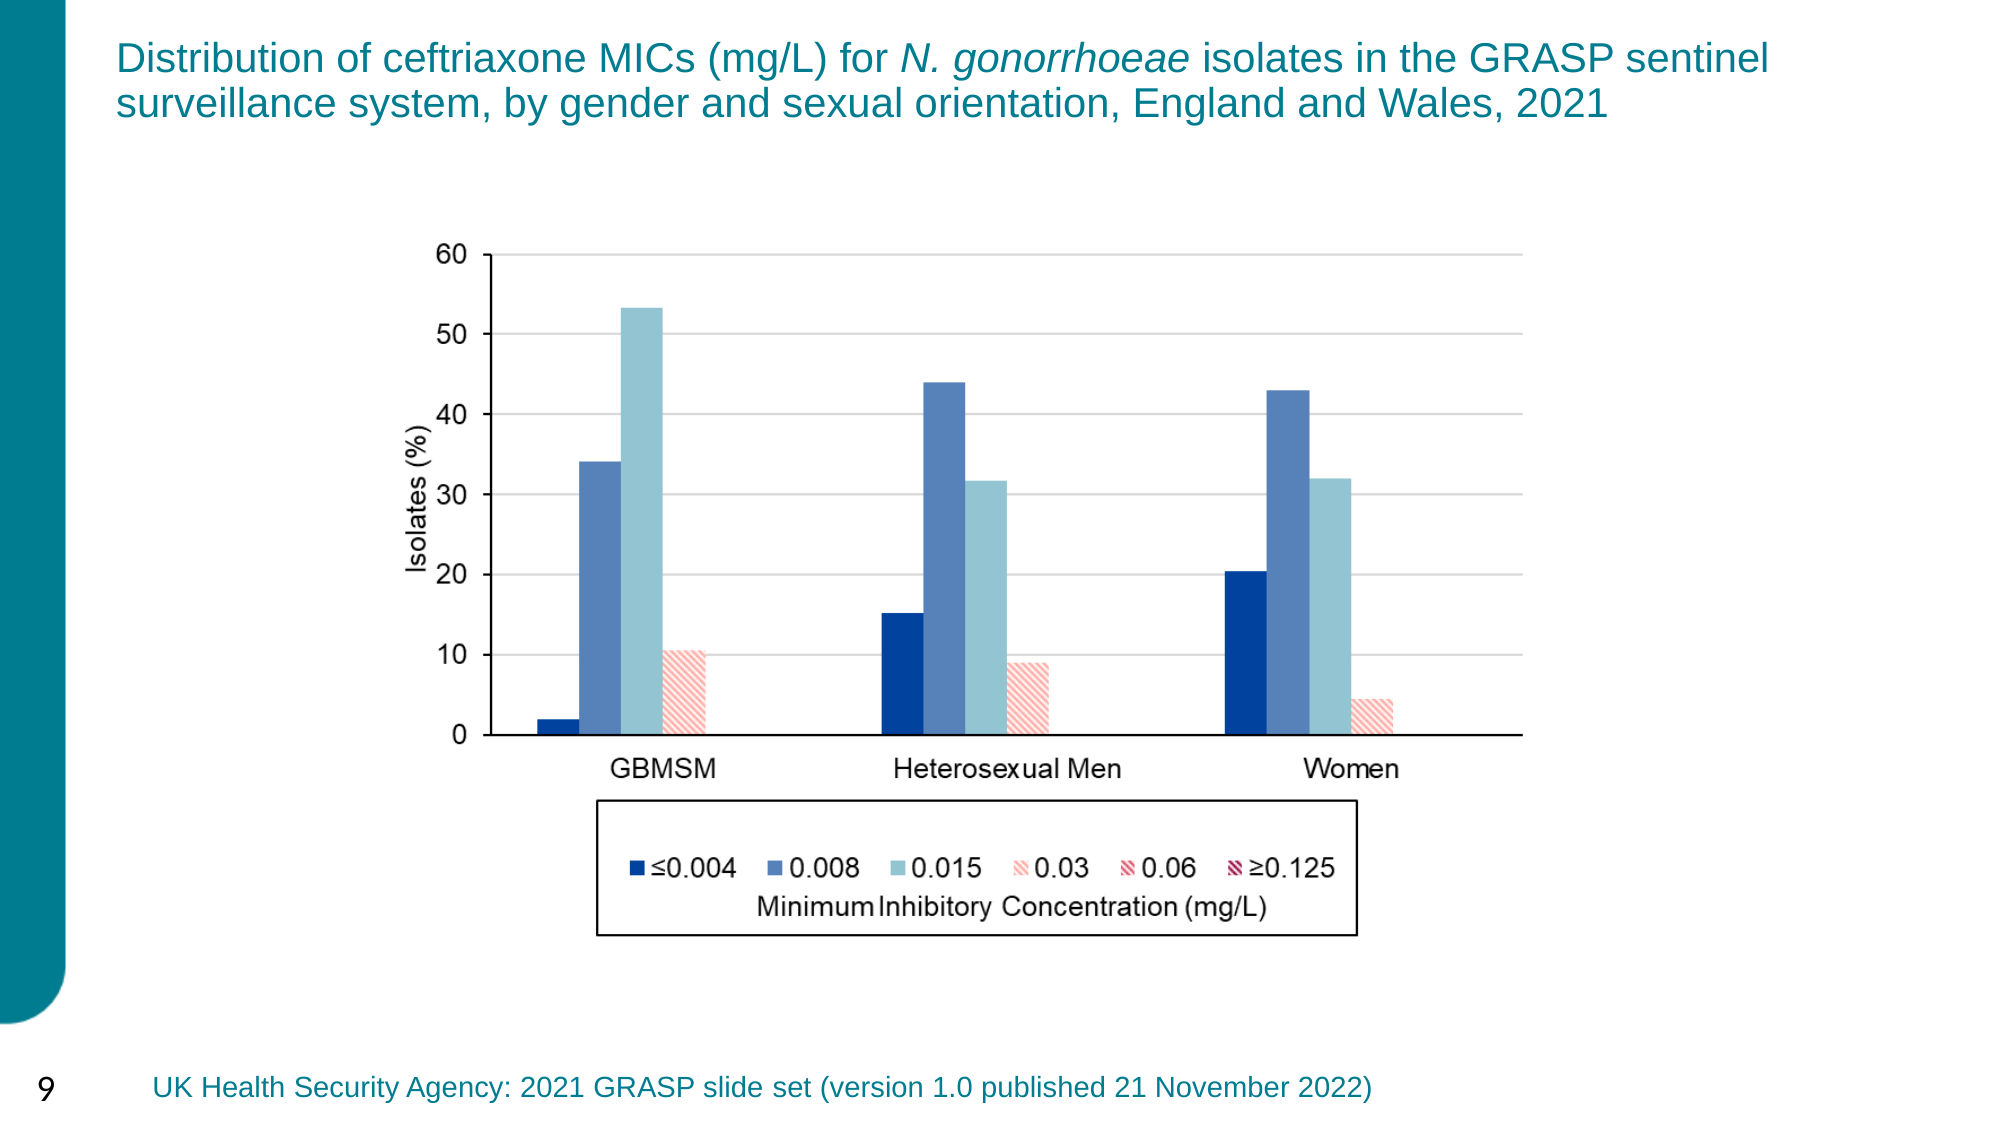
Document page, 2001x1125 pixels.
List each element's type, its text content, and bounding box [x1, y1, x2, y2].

title Distribution of ceftriaxone MICs (mg/L) for N. gonorrhoeae isolates in the GRASP sentinel surveillance system, by gender and sexual orientation, England and Wales, 2021 [101, 29, 1926, 189]
text_box [21, 1056, 120, 1117]
text_box UK Health Security Agency: 2021 GRASP slide set (version 1.0 published 21 November 2022) [137, 1056, 1780, 1116]
picture [385, 188, 1585, 959]
